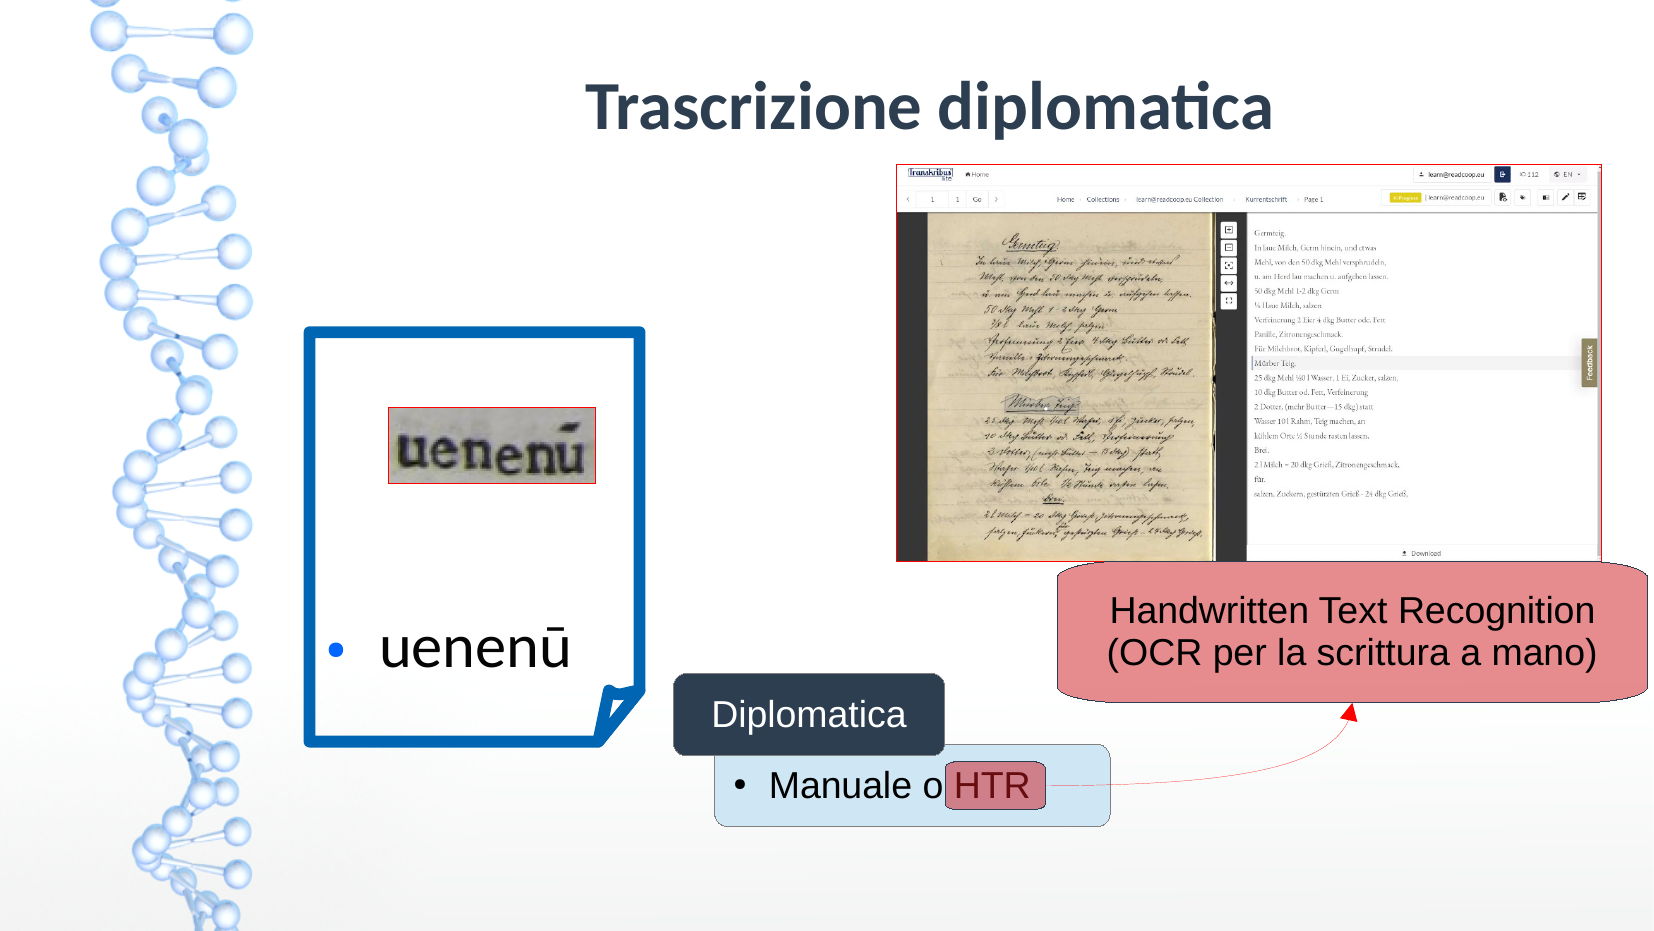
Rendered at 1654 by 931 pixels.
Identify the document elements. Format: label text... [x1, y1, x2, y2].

list uenenū [316, 620, 628, 703]
title Trascrizione diplomatica [265, 35, 1595, 189]
text_box Diplomatica [673, 673, 945, 756]
text_box [945, 761, 1046, 810]
picture [0, 0, 1654, 931]
text_box Handwritten Text Recognition (OCR per la scrittura a mano) [1057, 561, 1648, 703]
text_box Manuale o HTR [714, 744, 1111, 827]
